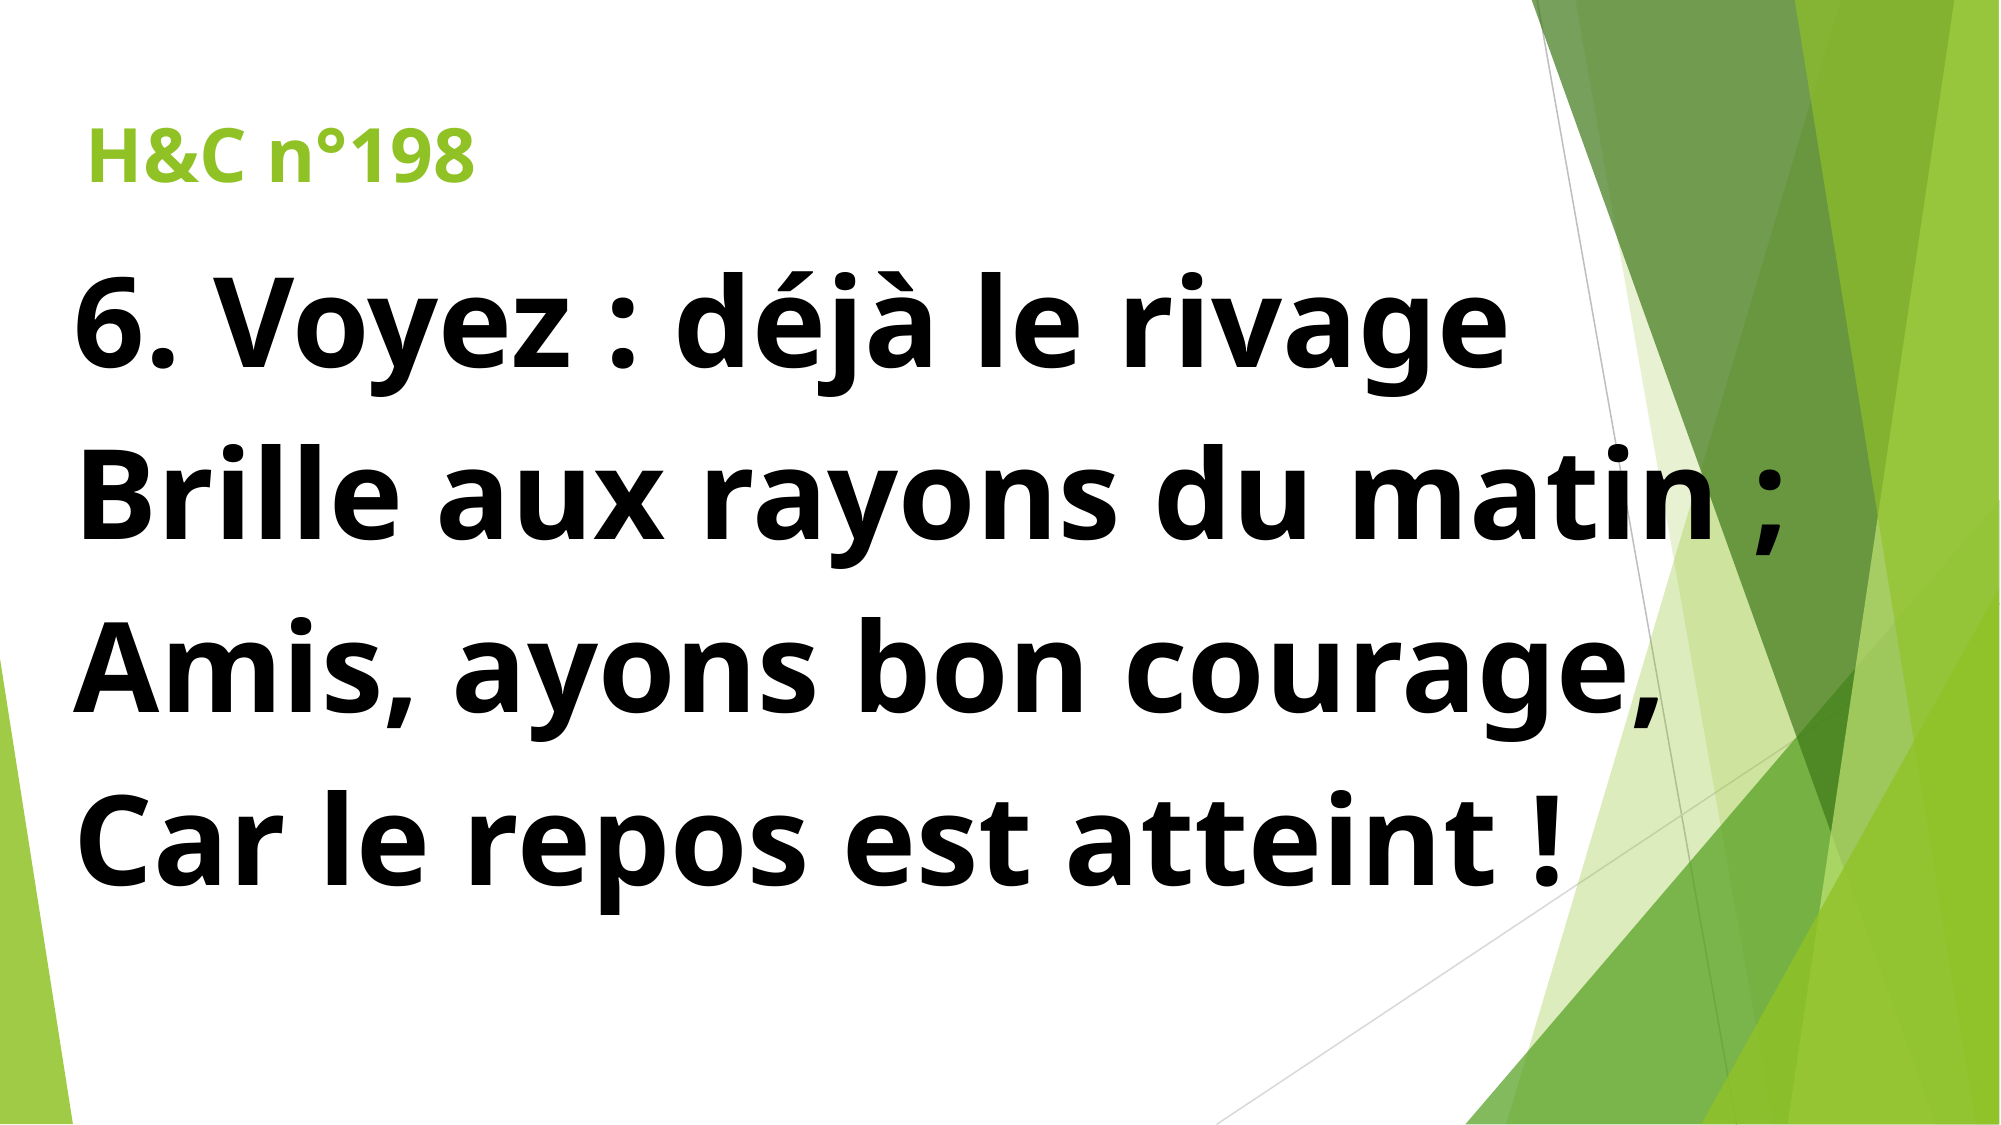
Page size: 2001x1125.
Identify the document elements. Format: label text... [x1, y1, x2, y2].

text_box H&C n°198 [70, 99, 1522, 212]
text_box 6. Voyez : déjà le rivage Brille aux rayons du matin ; Amis, ayons bon courage, Car le repos est atteint ! [59, 212, 1961, 1074]
